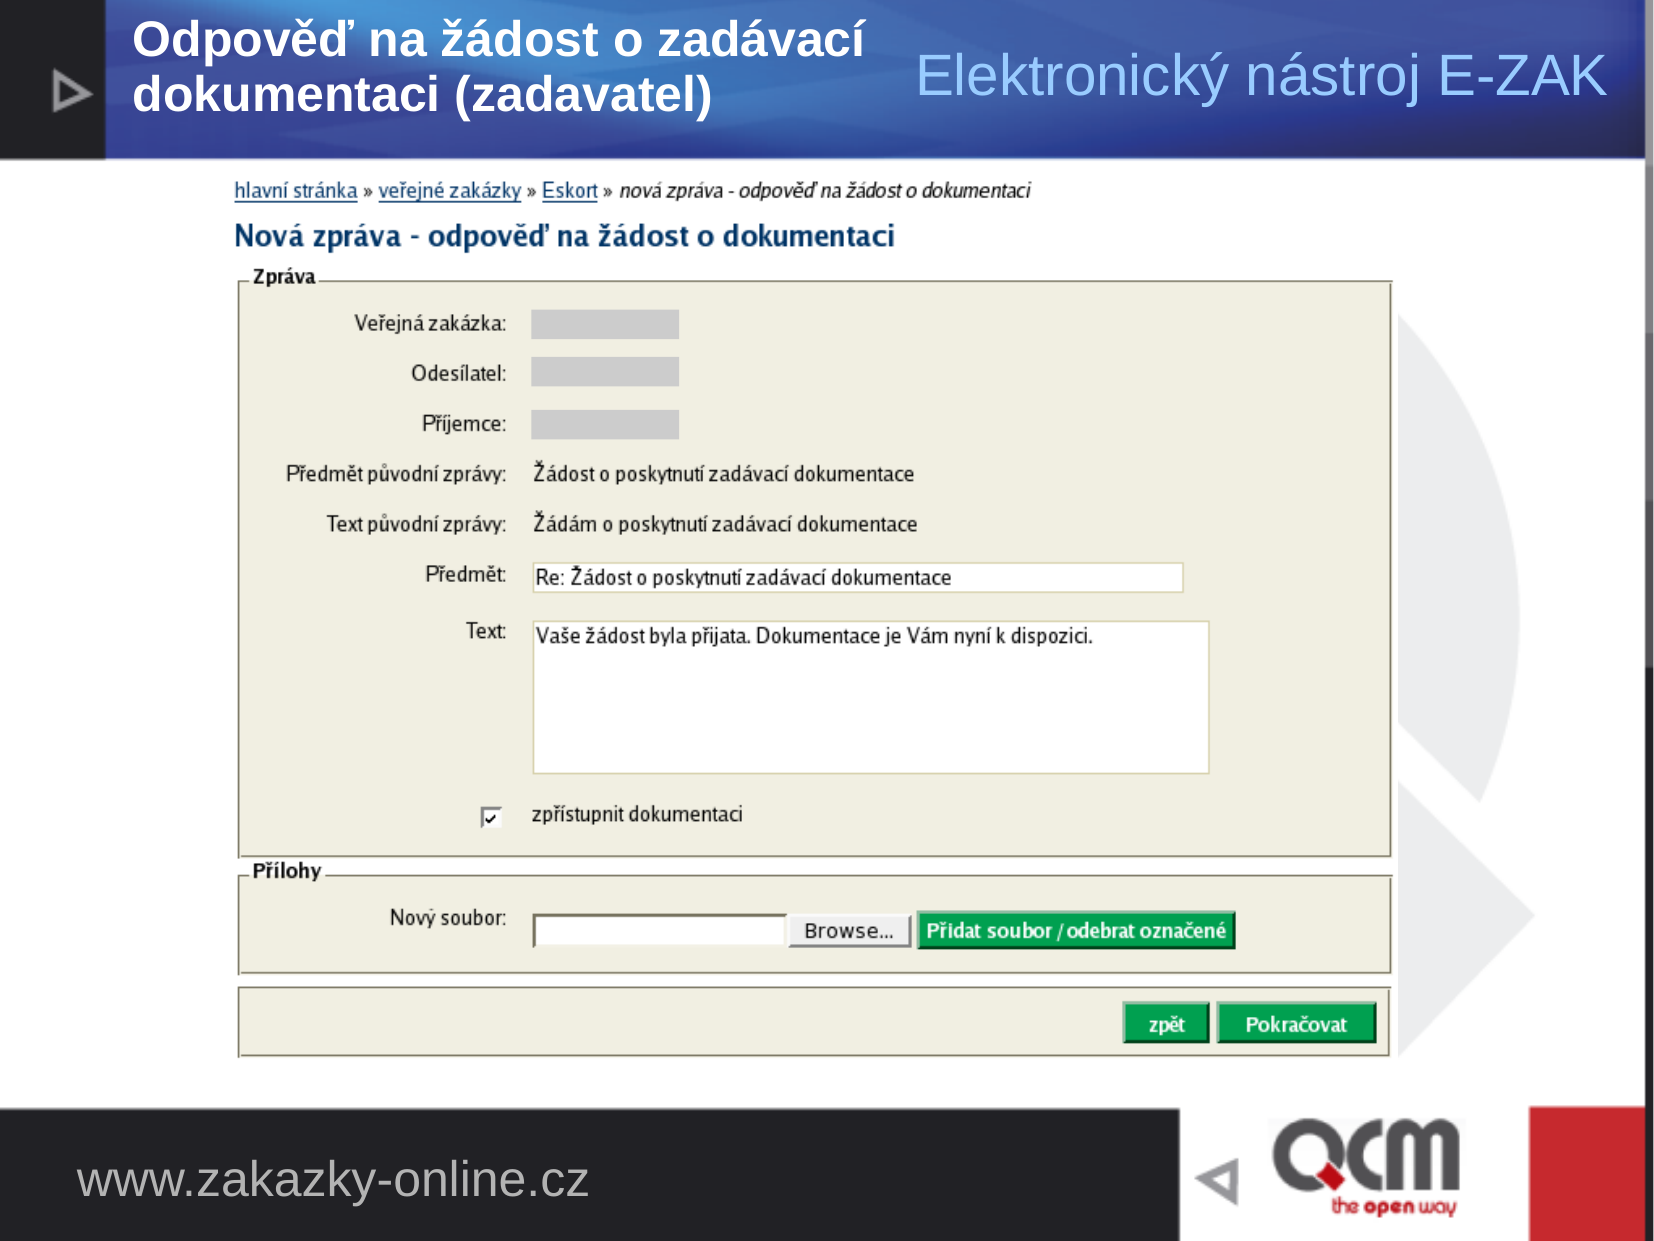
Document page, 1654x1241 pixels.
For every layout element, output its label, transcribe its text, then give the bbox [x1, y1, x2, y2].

text_box [531, 309, 680, 340]
text_box Odpověď na žádost o zadávací dokumentaci (zadavatel) [118, 3, 916, 130]
text_box [531, 409, 680, 440]
picture [0, 0, 1654, 1241]
text_box [531, 356, 680, 387]
